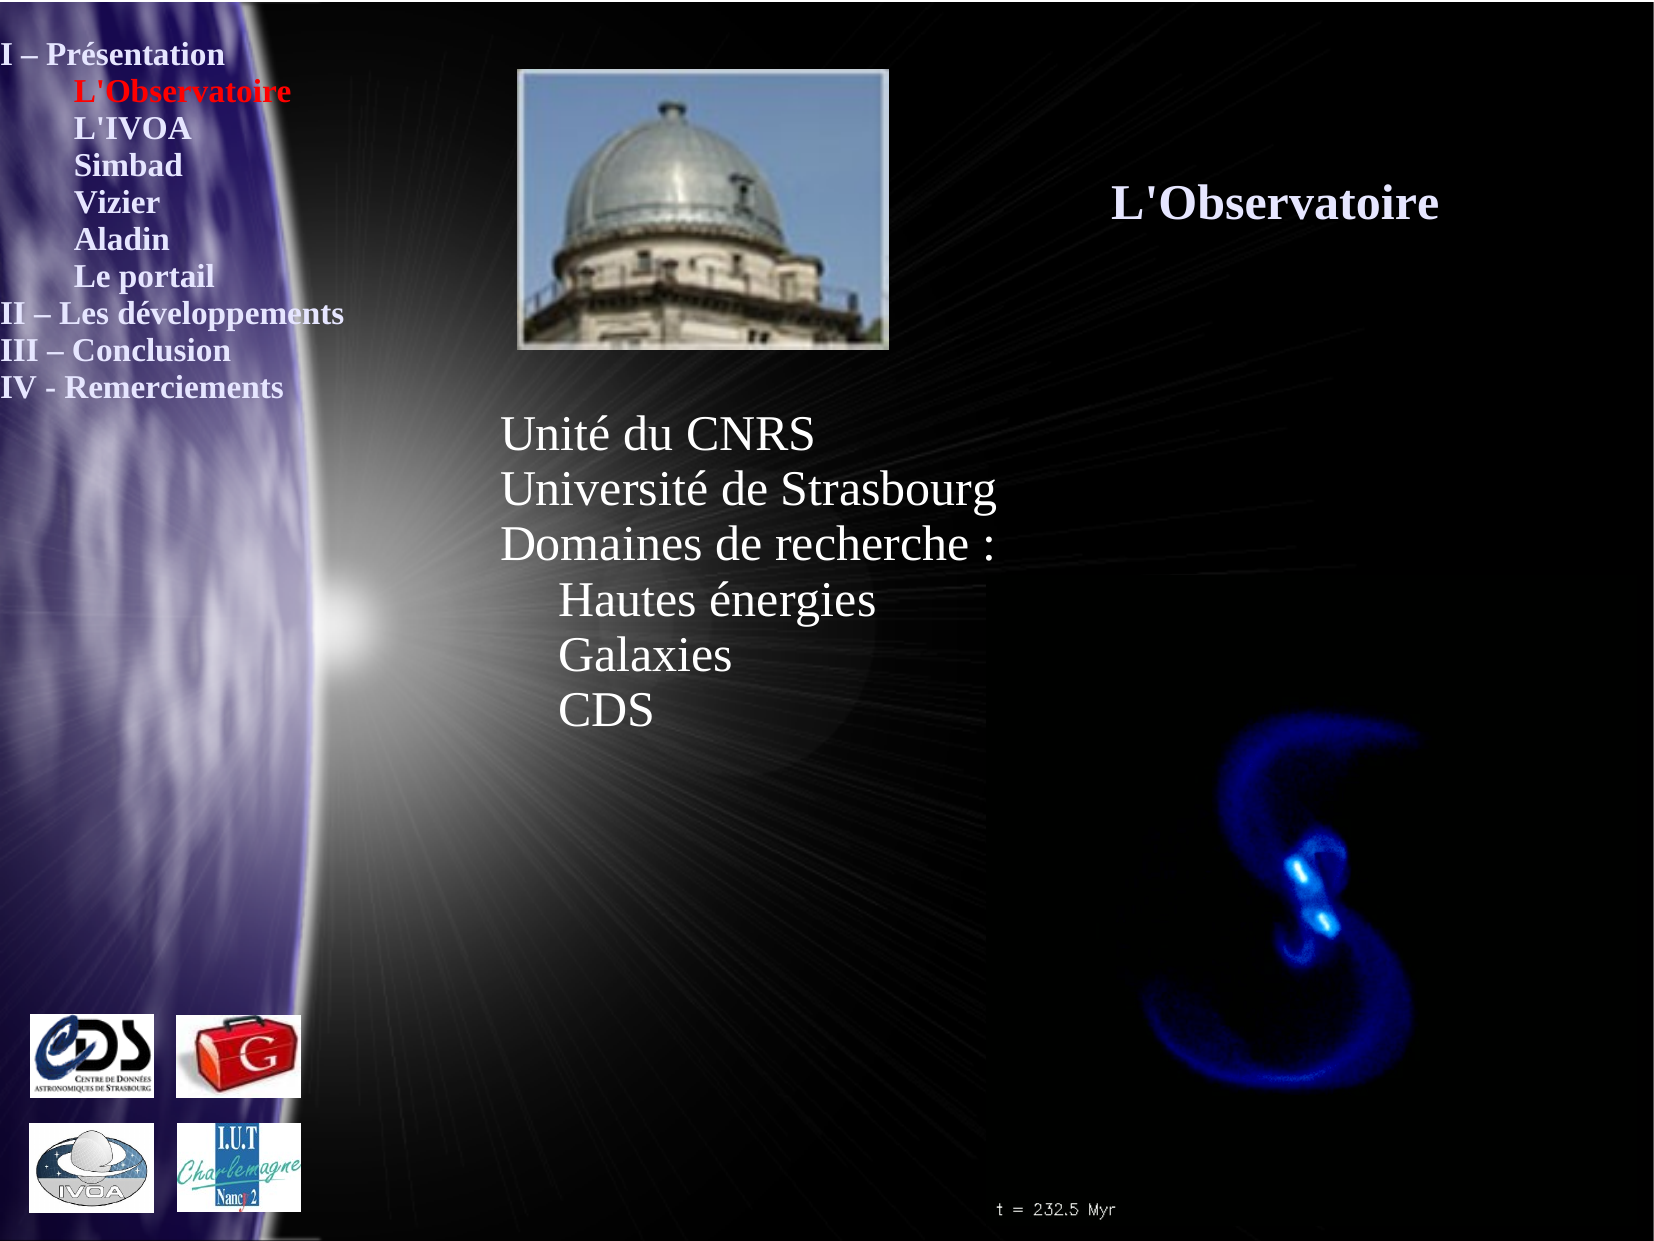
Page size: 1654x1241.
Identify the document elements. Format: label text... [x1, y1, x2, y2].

picture [0, 2, 1654, 1241]
title I – Présentation L'Observatoire L'IVOA Simbad Vizier Aladin Le portail II – Les développements III – Conclusion IV - Remerciements [0, 0, 374, 477]
text_box Unité du CNRS Université de Strasbourg Domaines de recherche : Hautes énergies Galaxies CDS [487, 405, 1188, 769]
text_box L'Observatoire [1095, 170, 1456, 236]
